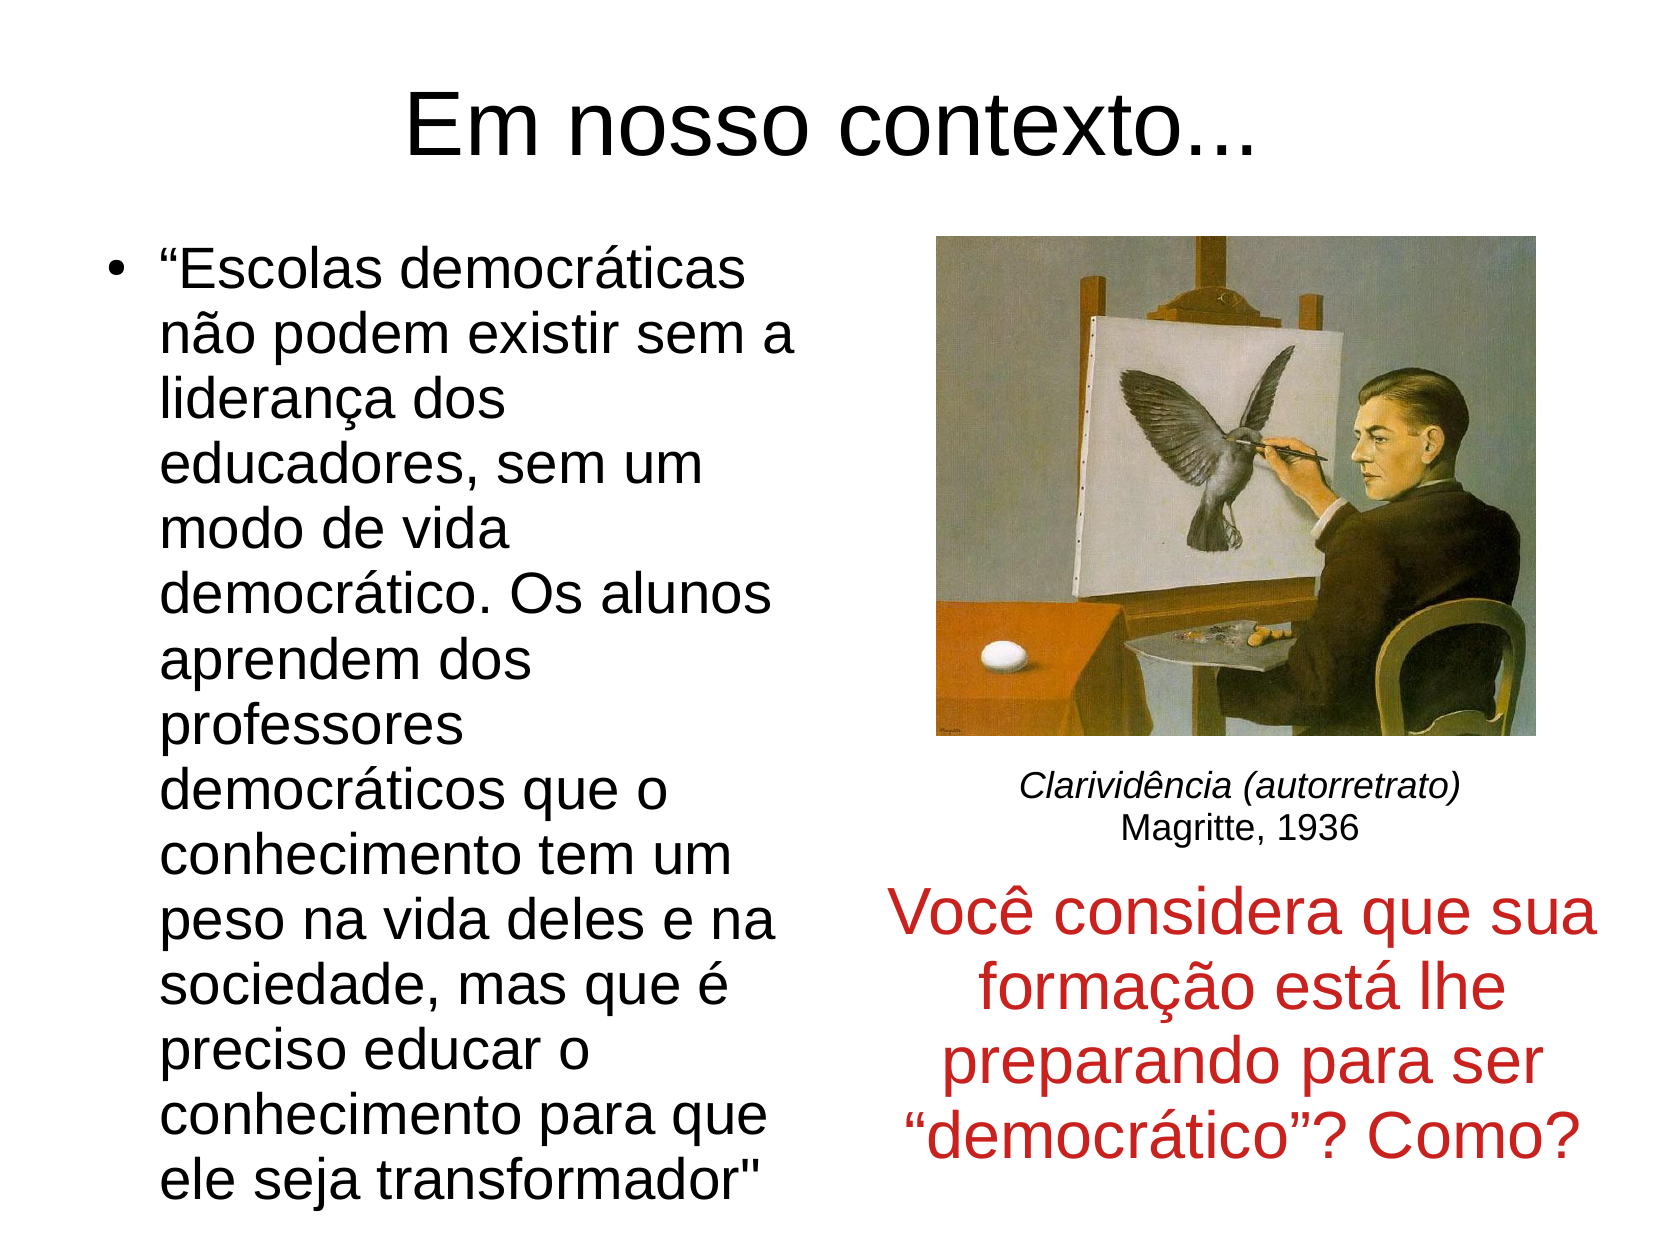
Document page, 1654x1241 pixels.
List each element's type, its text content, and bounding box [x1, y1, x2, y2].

picture [936, 236, 1536, 736]
list Você considera que sua formação está lhe preparando para ser “democrático”? Como? [880, 874, 1607, 1174]
title Em nosso contexto... [88, 19, 1577, 227]
list “Escolas democráticas não podem existir sem a liderança dos educadores, sem um modo de vida democrático. Os alunos aprendem dos professores democráticos que o conhecimento tem um peso na vida deles e na sociedade, mas que é preciso educar o conhecimento para que ele seja transformador" [88, 236, 815, 1212]
text_box Clarividência (autorretrato) Magritte, 1936 [1033, 785, 1447, 827]
